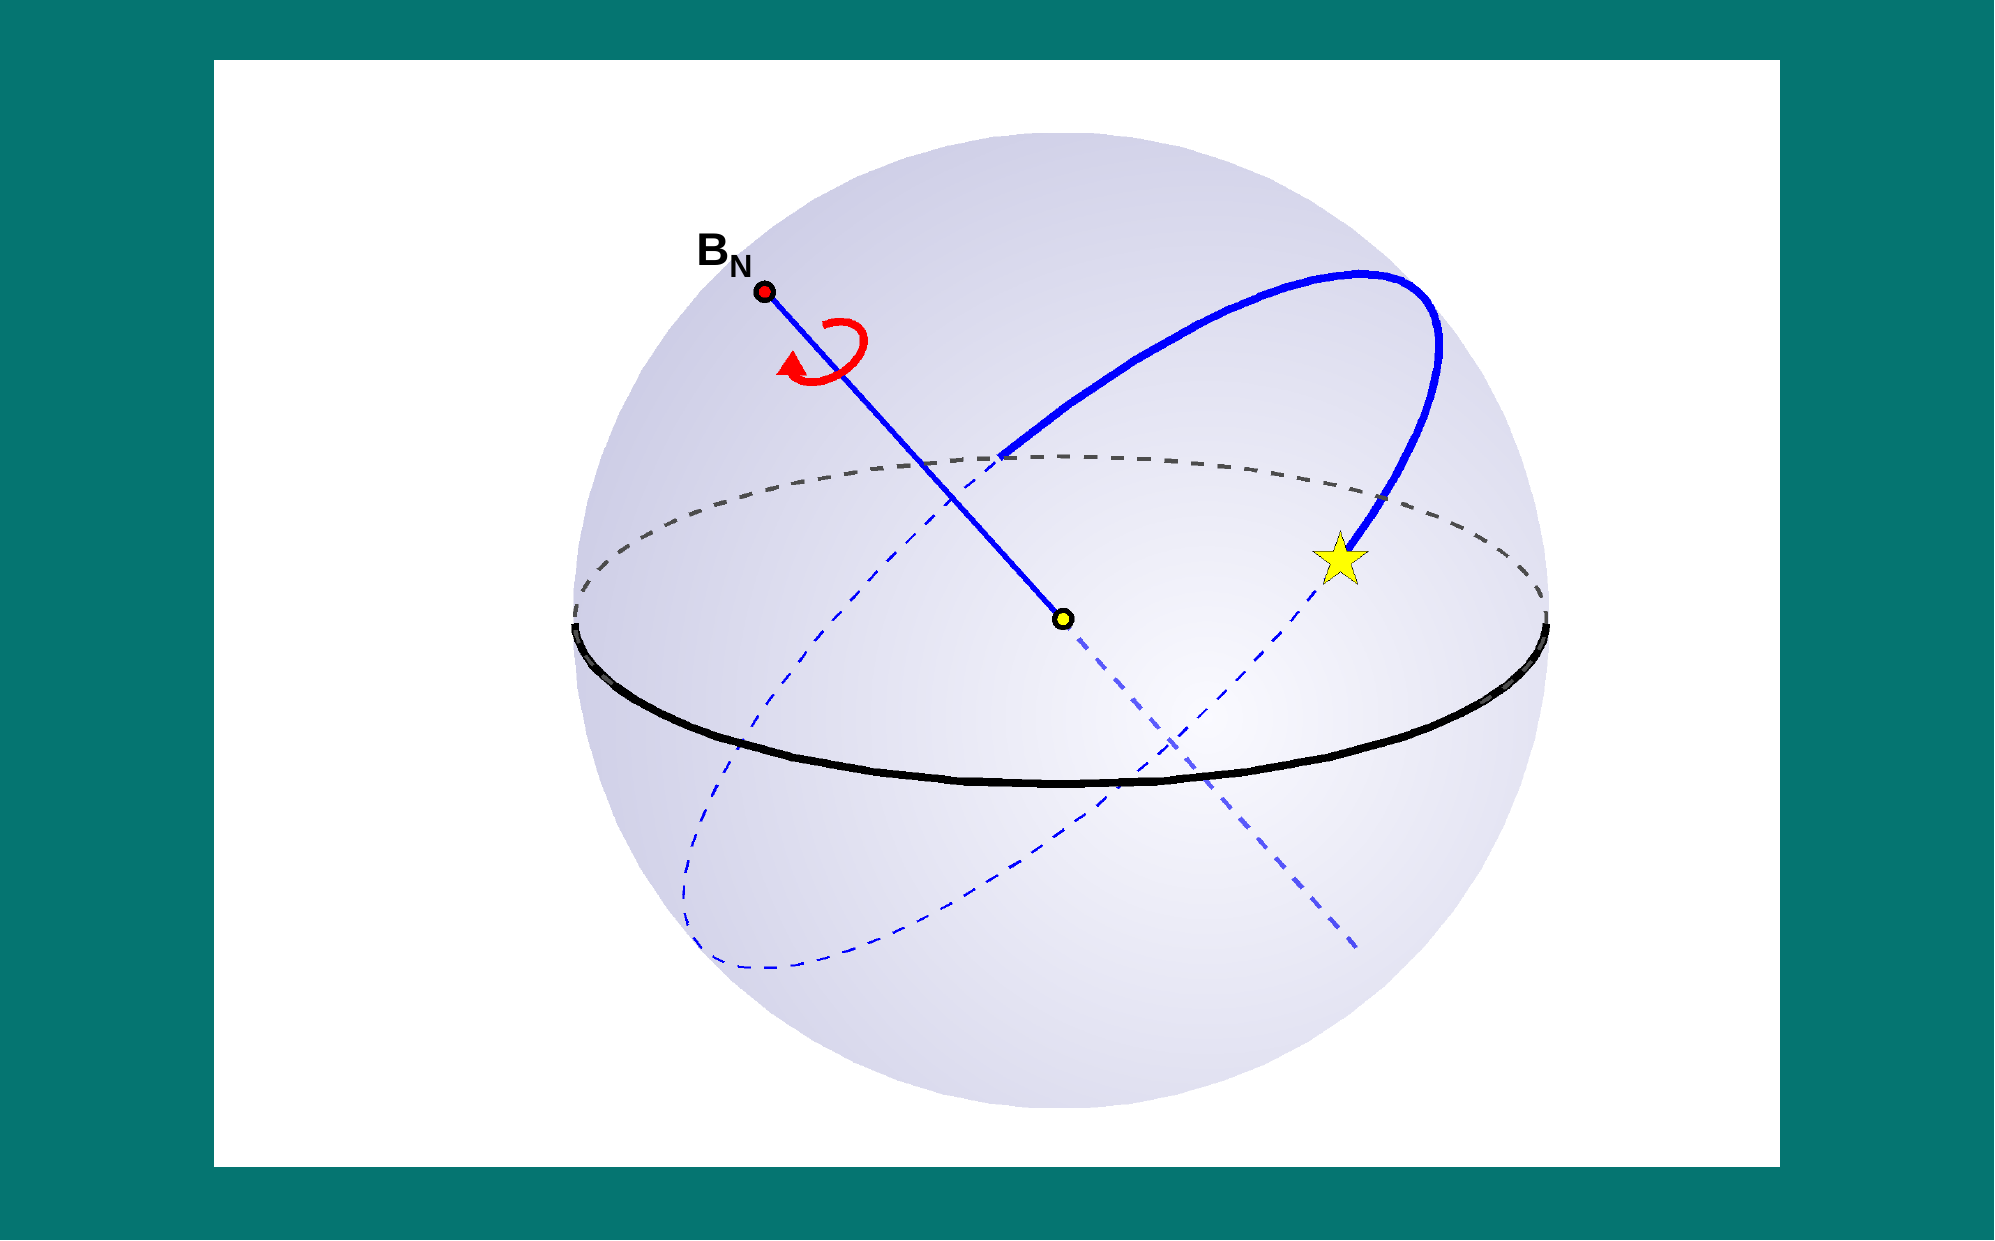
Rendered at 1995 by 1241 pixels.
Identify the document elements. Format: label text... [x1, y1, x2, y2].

text_box BN [681, 216, 768, 292]
picture [214, 60, 1780, 1168]
